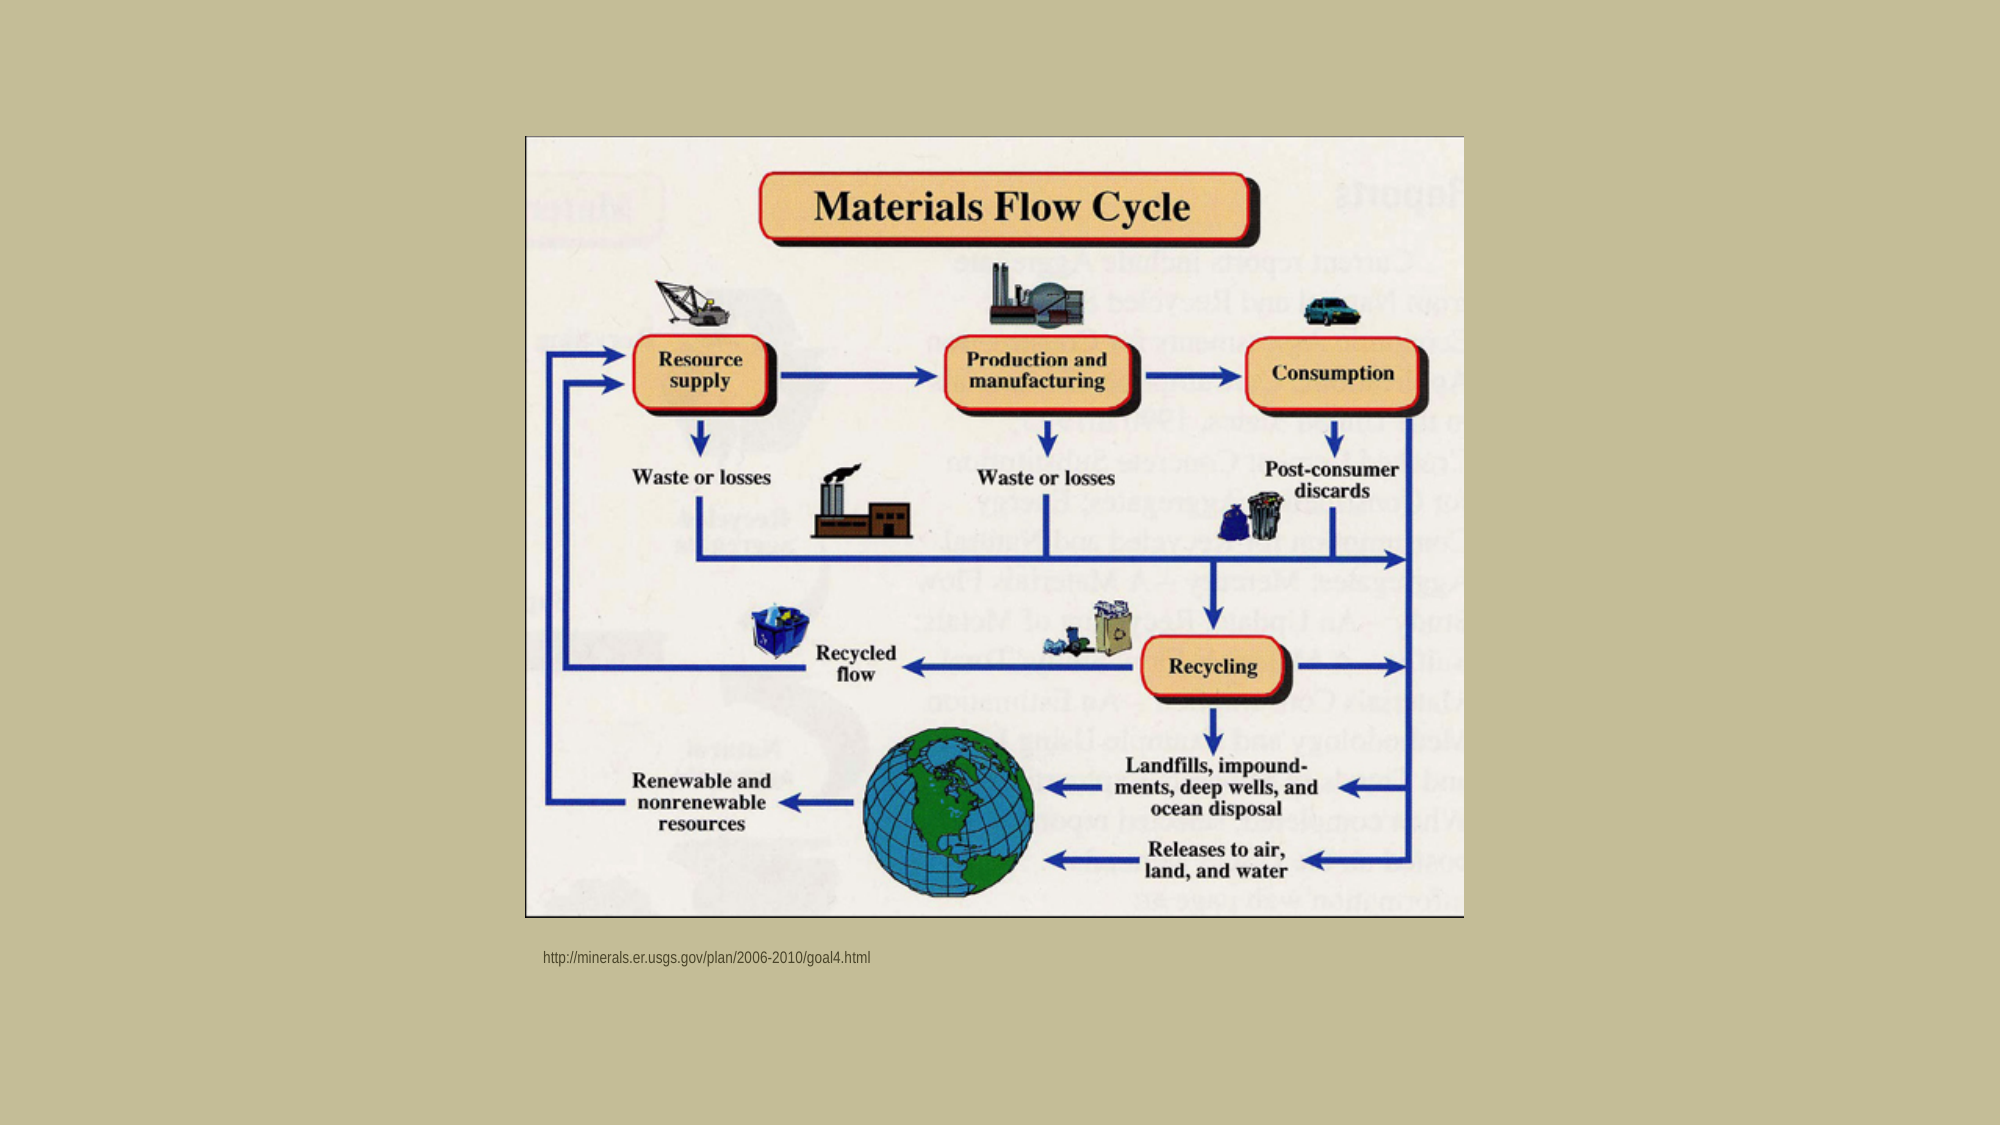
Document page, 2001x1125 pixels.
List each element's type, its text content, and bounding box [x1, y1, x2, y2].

text_box http://minerals.er.usgs.gov/plan/2006-2010/goal4.html [528, 939, 887, 975]
picture [525, 136, 1464, 918]
